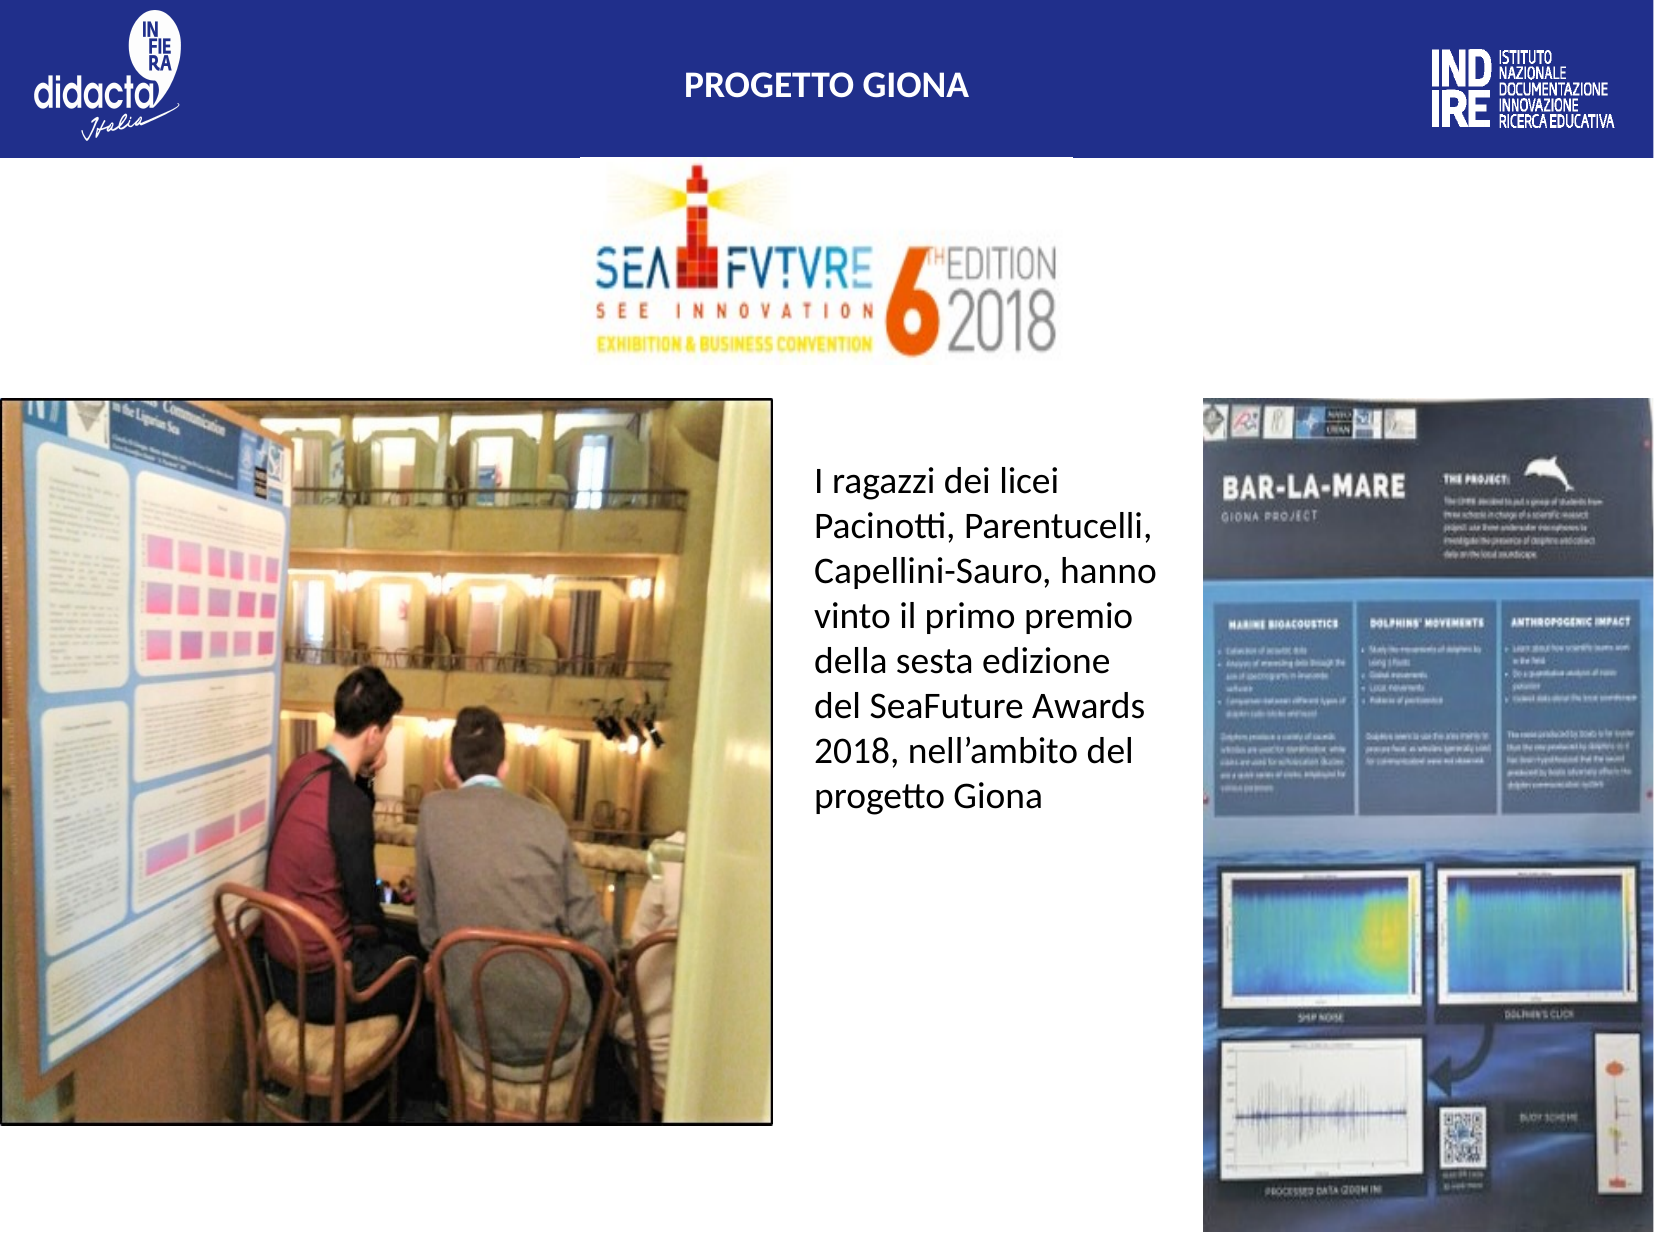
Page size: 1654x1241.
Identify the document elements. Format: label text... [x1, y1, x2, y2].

picture [1203, 398, 1654, 1232]
text_box I ragazzi dei licei Pacinotti, Parentucelli, Capellini-Sauro, hanno vinto il primo premio della sesta edizione del SeaFuture Awards 2018, nell’ambito del progetto Giona [799, 440, 1173, 824]
picture [1423, 35, 1623, 142]
picture [580, 157, 1073, 365]
picture [0, 398, 773, 1126]
picture [34, 10, 181, 142]
text_box PROGETTO GIONA [0, 0, 1654, 158]
